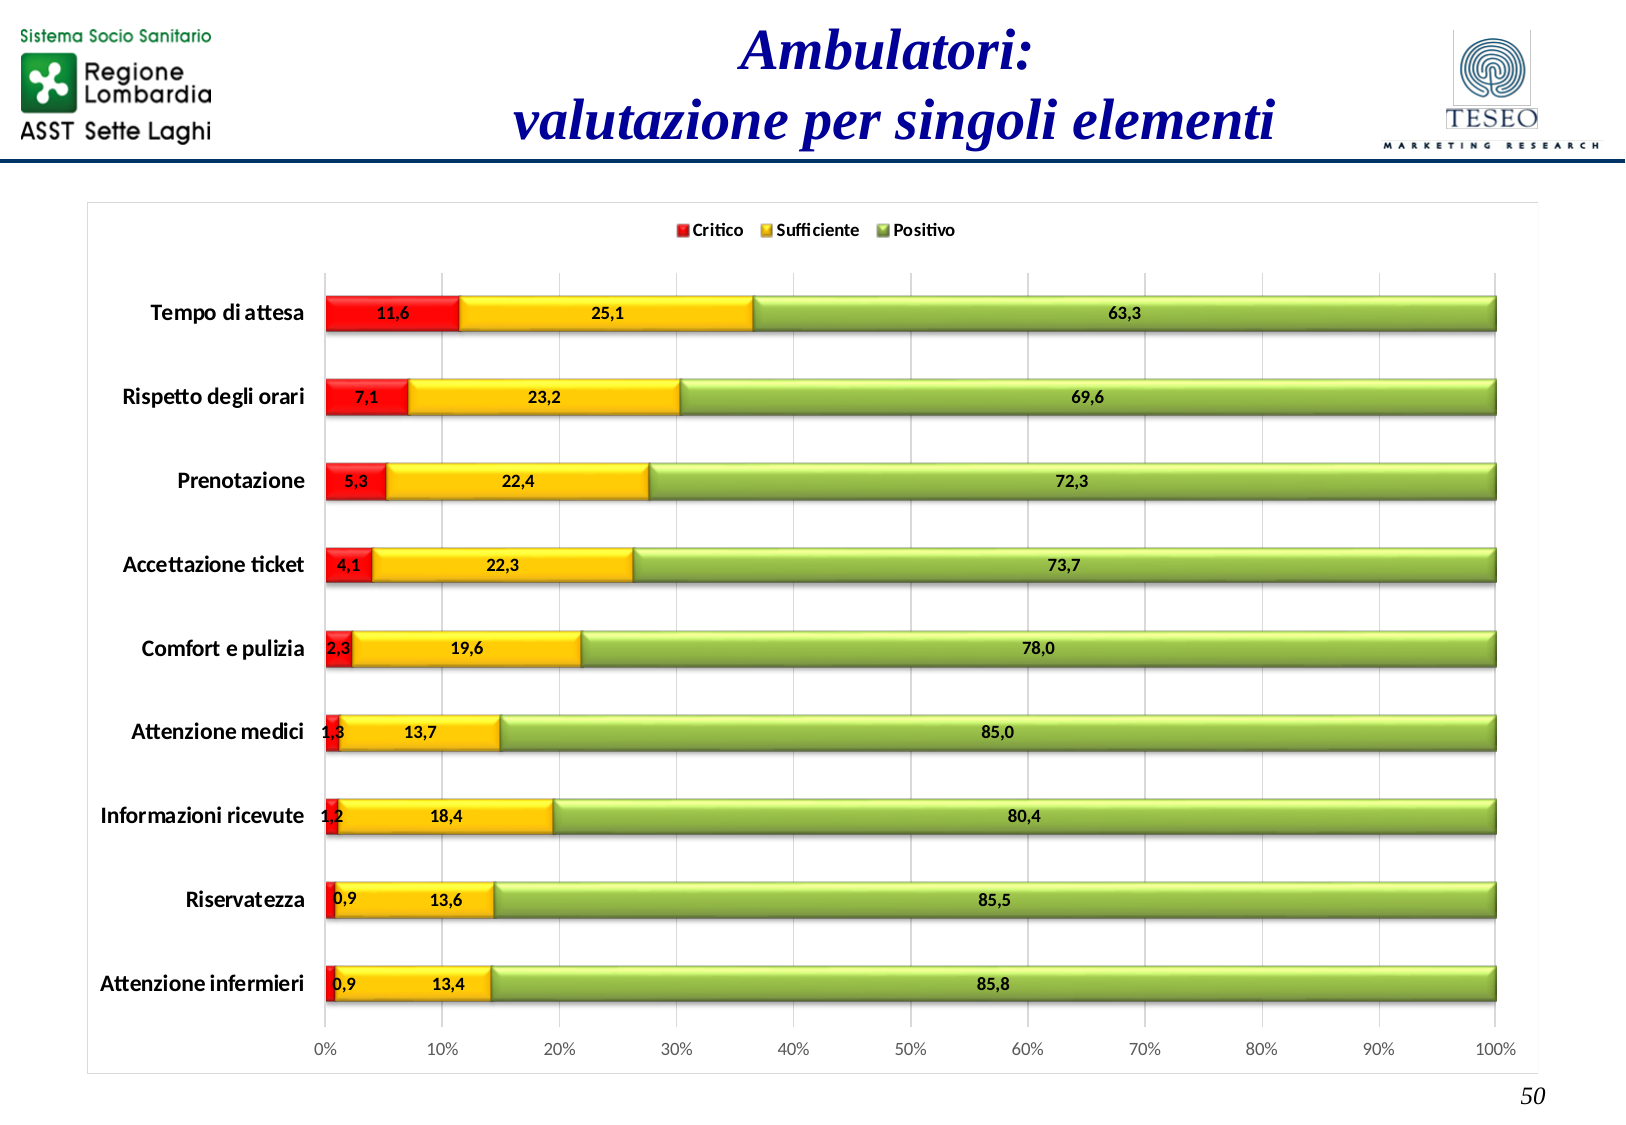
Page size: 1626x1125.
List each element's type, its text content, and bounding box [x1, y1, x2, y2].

picture [1381, 30, 1604, 149]
text_box Ambulatori: valutazione per singoli elementi [351, 19, 1439, 144]
picture [86, 201, 1539, 1074]
picture [21, 26, 211, 148]
